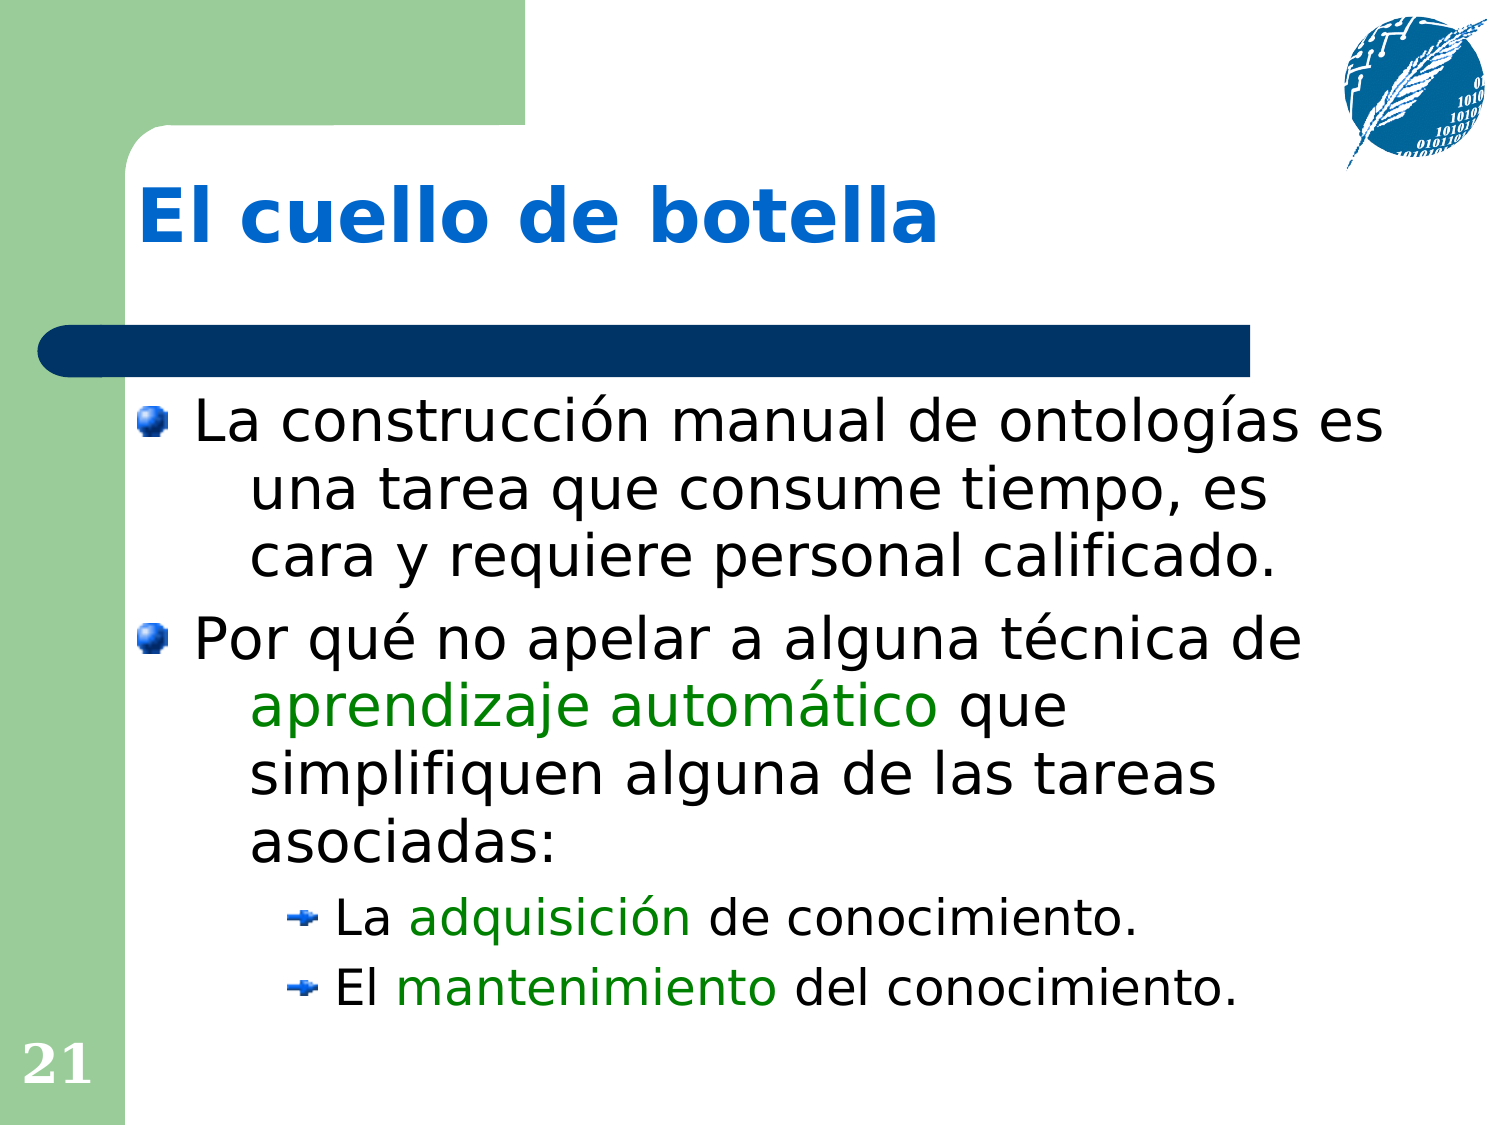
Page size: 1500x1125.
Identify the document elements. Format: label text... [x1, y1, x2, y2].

picture [1427, 138, 1431, 148]
picture [1341, 15, 1487, 172]
title El cuello de botella [136, 136, 1414, 301]
list La construcción manual de ontologías es una tarea que consume tiempo, es cara y requiere personal calificado. Por qué no apelar a alguna técnica de aprendizaje automático que simplifiquen alguna de las tareas asociadas: La adquisición de conocimiento. El mantenimiento del conocimiento. [137, 387, 1400, 1045]
picture [1436, 127, 1450, 136]
picture [1416, 140, 1425, 149]
picture [1433, 139, 1440, 147]
